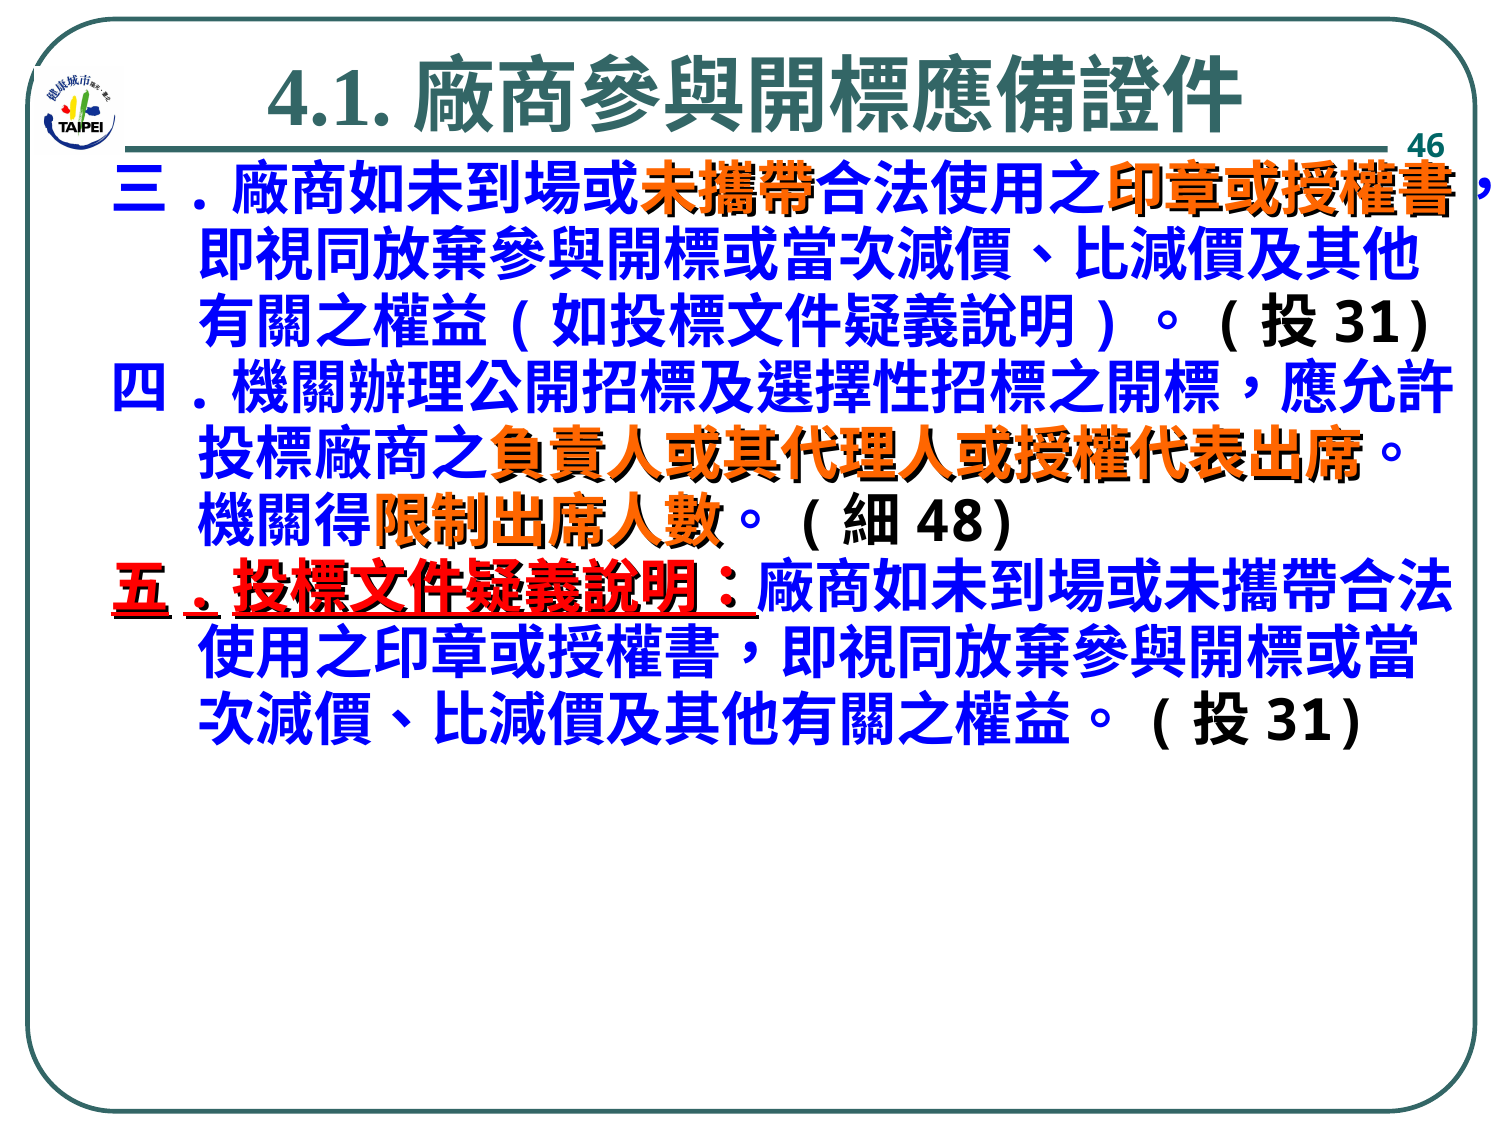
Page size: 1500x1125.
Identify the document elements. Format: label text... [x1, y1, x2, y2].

list 三.廠商如未到場或未攜帶合法使用之印章或授權書，即視同放棄參與開標或當次減價、比減價及其他有關之權益(如投標文件疑義說明)。(投31) 四.機關辦理公開招標及選擇性招標之開標，應允許投標廠商之負責人或其代理人或授權代表出席。機關得限制出席人數。(細48) 五.投標文件疑義說明：廠商如未到場或未攜帶合法使用之印章或授權書，即視同放棄參與開標或當次減價、比減價及其他有關之權益。(投31) [23, 148, 1471, 1094]
title 4.1.廠商參與開標應備證件 [125, 31, 1388, 148]
